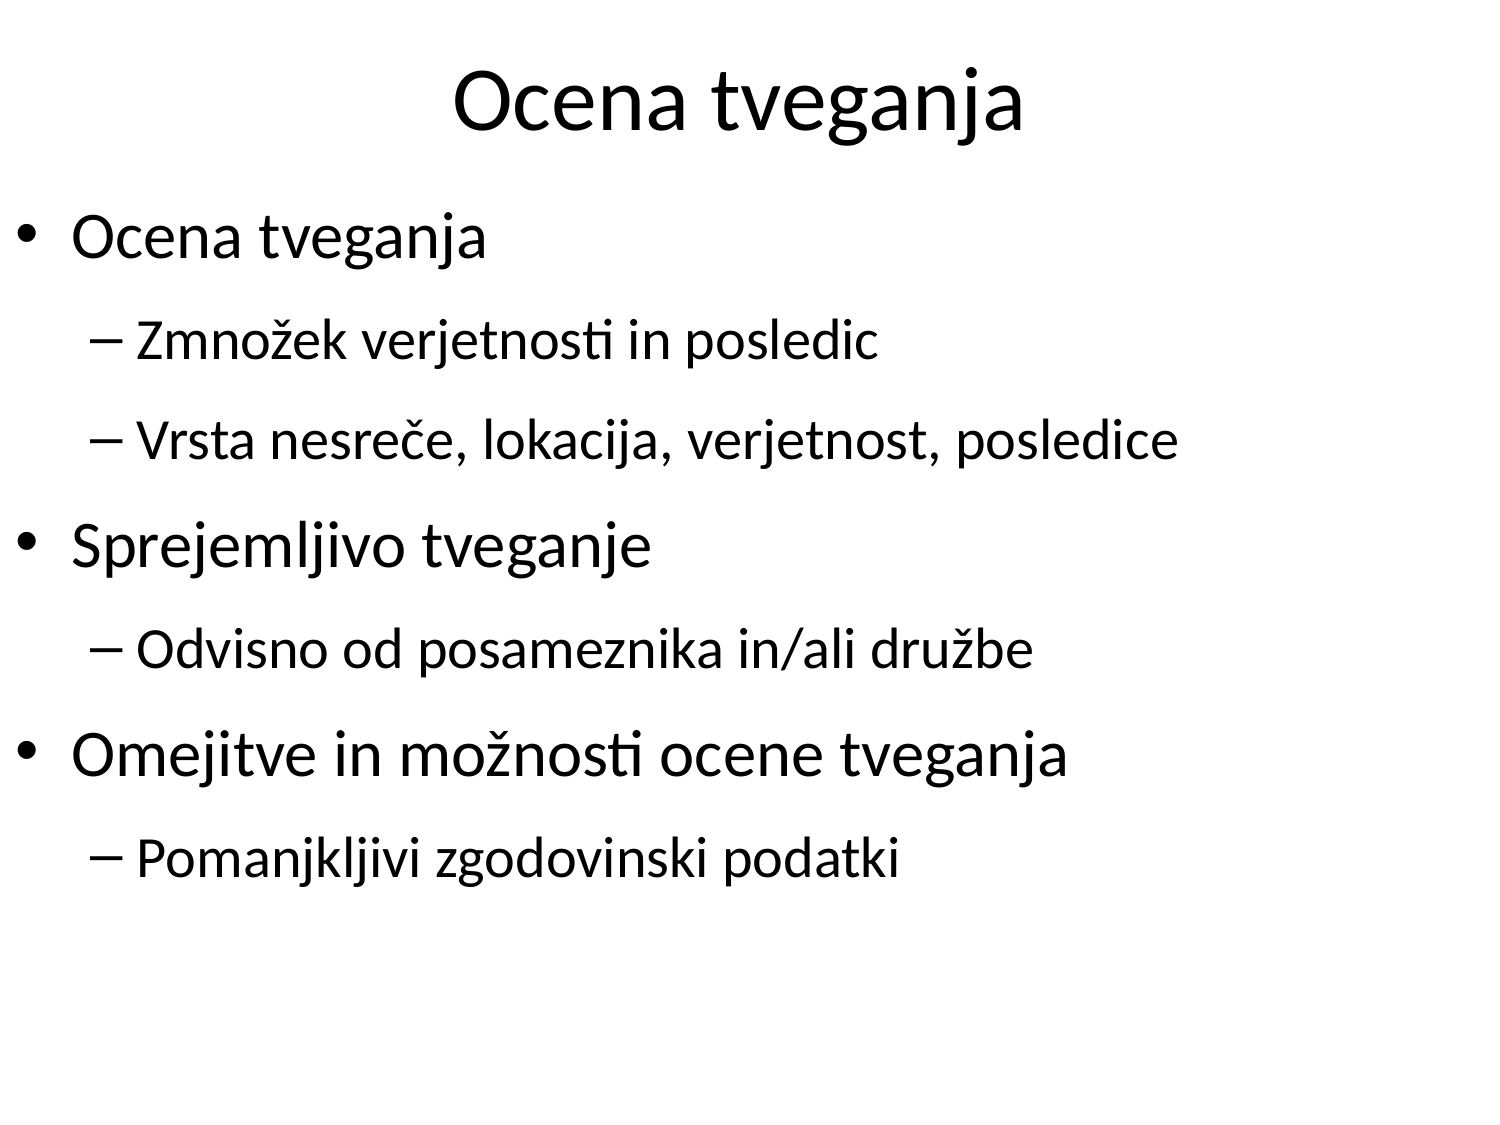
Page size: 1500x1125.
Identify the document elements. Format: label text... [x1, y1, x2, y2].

list Ocena tveganja Zmnožek verjetnosti in posledic Vrsta nesreče, lokacija, verjetnost, posledice Sprejemljivo tveganje Odvisno od posameznika in/ali družbe Omejitve in možnosti ocene tveganja Pomanjkljivi zgodovinski podatki [0, 184, 1500, 1005]
title Ocena tveganja [64, 0, 1415, 184]
